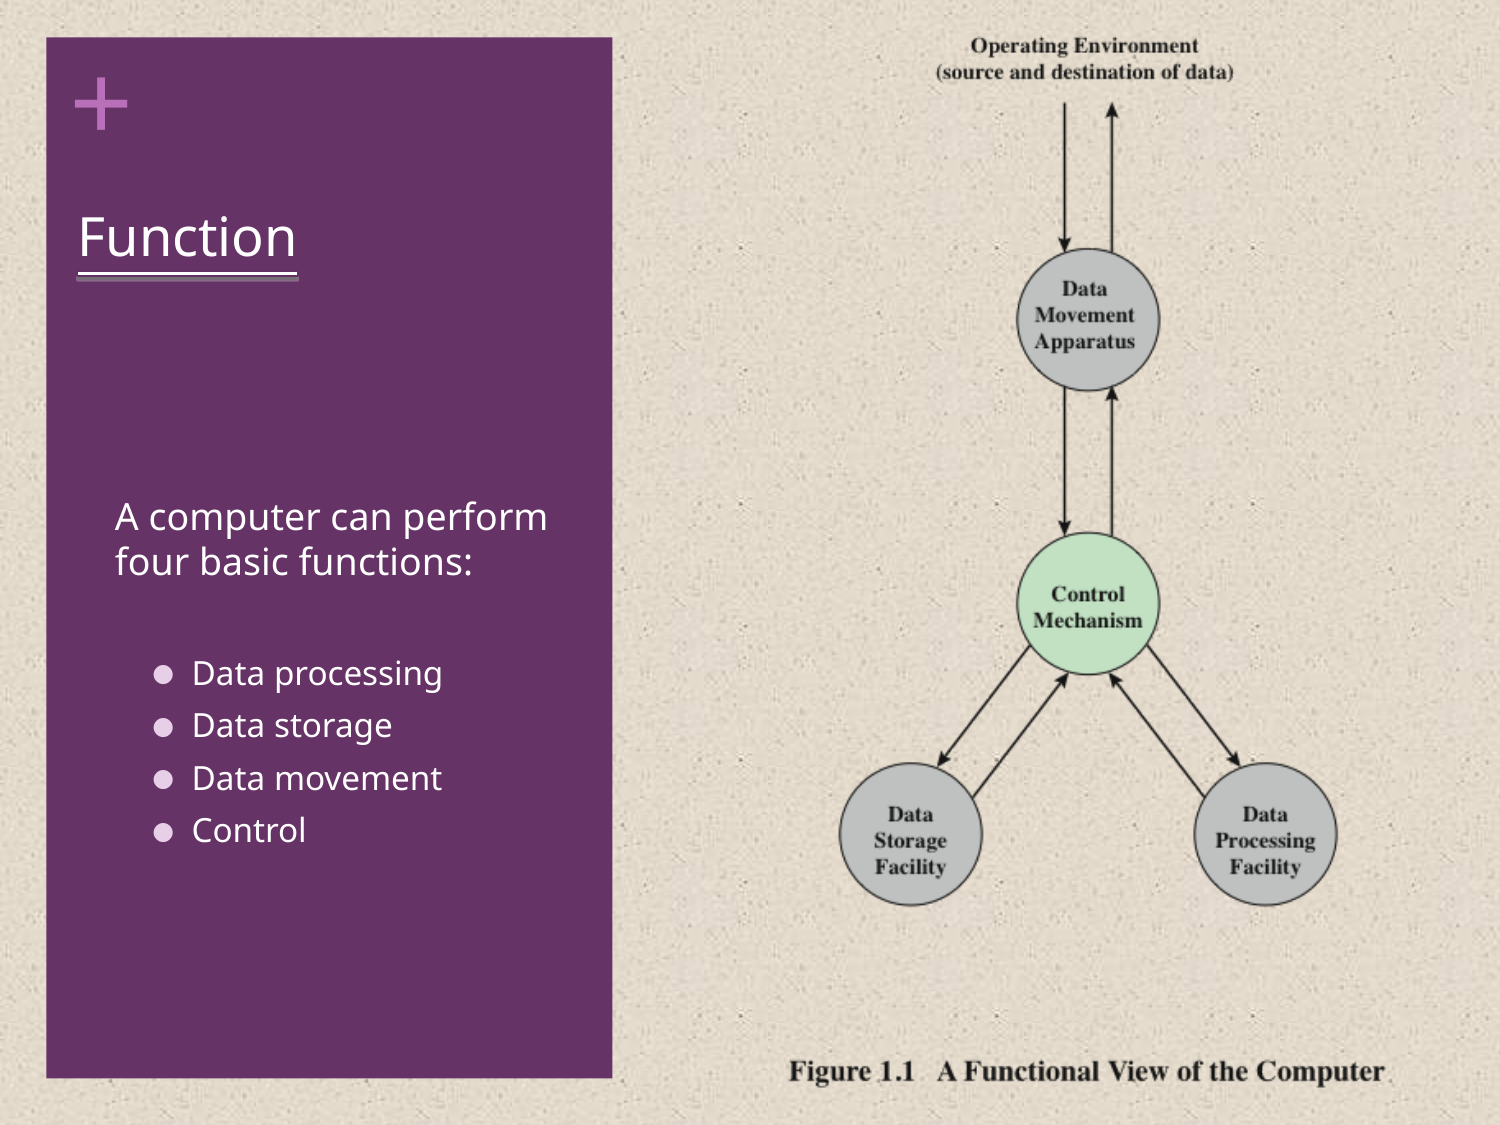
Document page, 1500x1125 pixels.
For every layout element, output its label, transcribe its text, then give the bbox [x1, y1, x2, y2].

picture [0, 0, 1500, 1125]
list A computer can perform four basic functions: Data processing Data storage Data movement Control [62, 337, 597, 1005]
text_box [77, 271, 298, 276]
title Function [62, 125, 597, 275]
